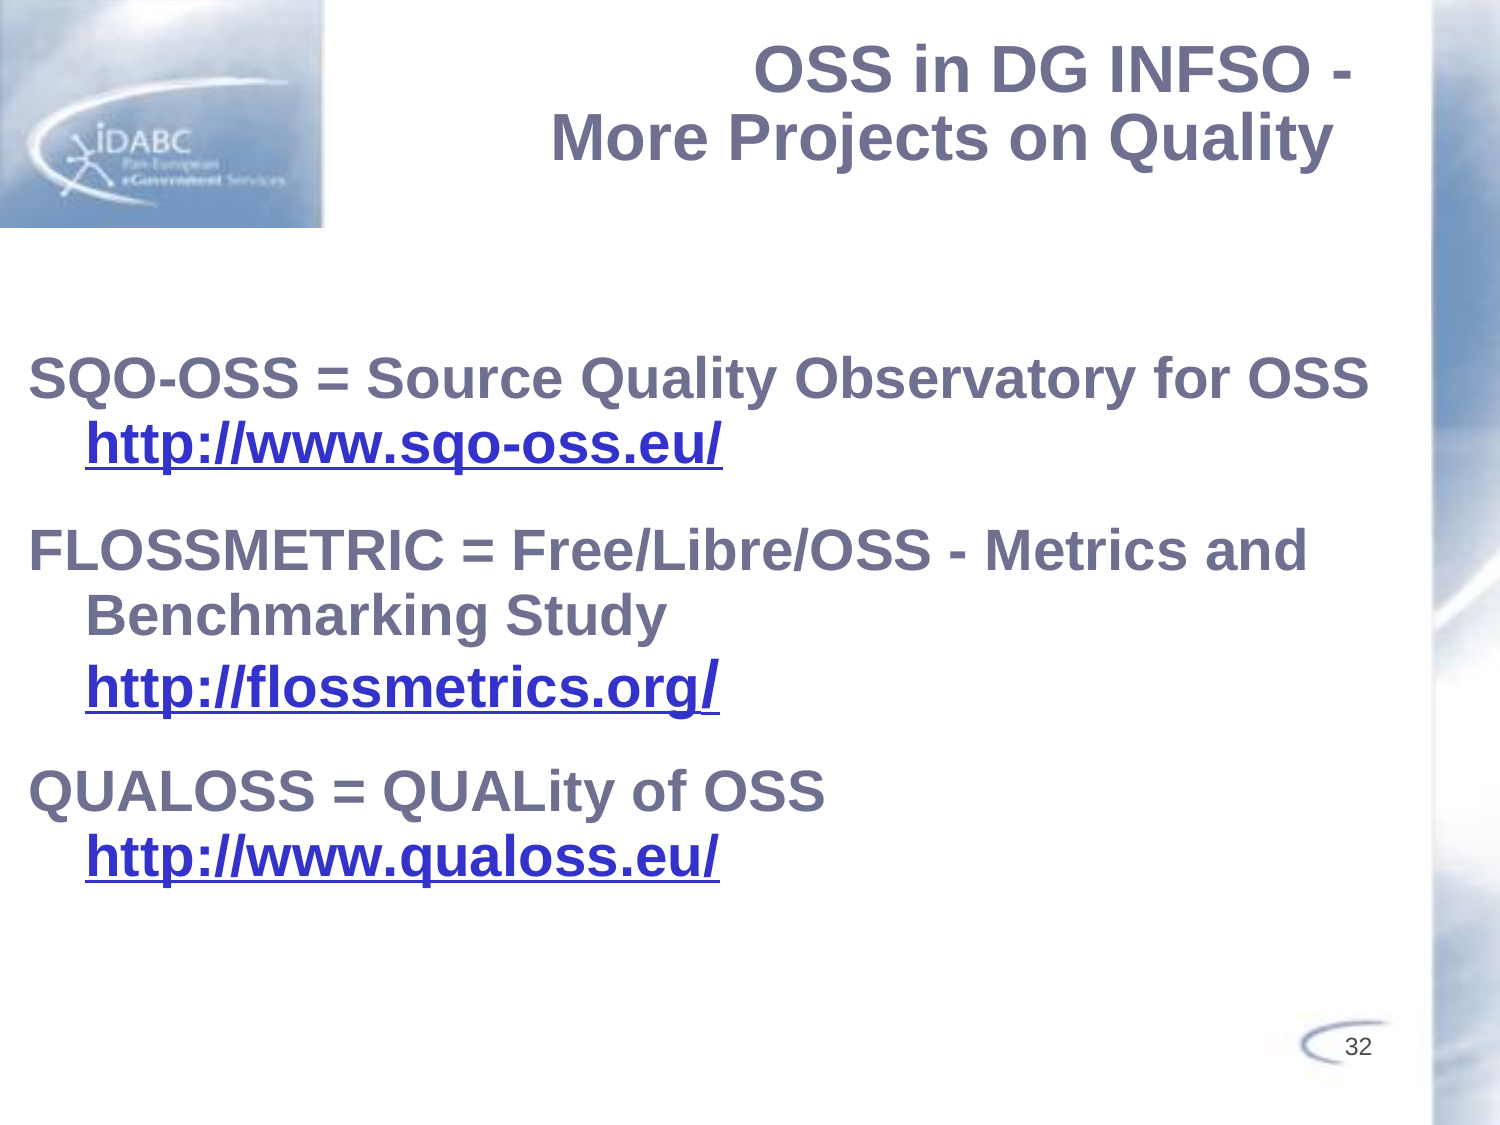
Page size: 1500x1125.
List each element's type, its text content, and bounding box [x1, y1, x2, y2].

list SQO-OSS = Source Quality Observatory for OSS http://www.sqo-oss.eu/ FLOSSMETRIC = Free/Libre/OSS - Metrics and Benchmarking Study http://flossmetrics.org/ QUALOSS = QUALity of OSS http://www.qualoss.eu/ [14, 338, 1471, 1125]
title OSS in DG INFSO - More Projects on Quality [299, 28, 1388, 260]
